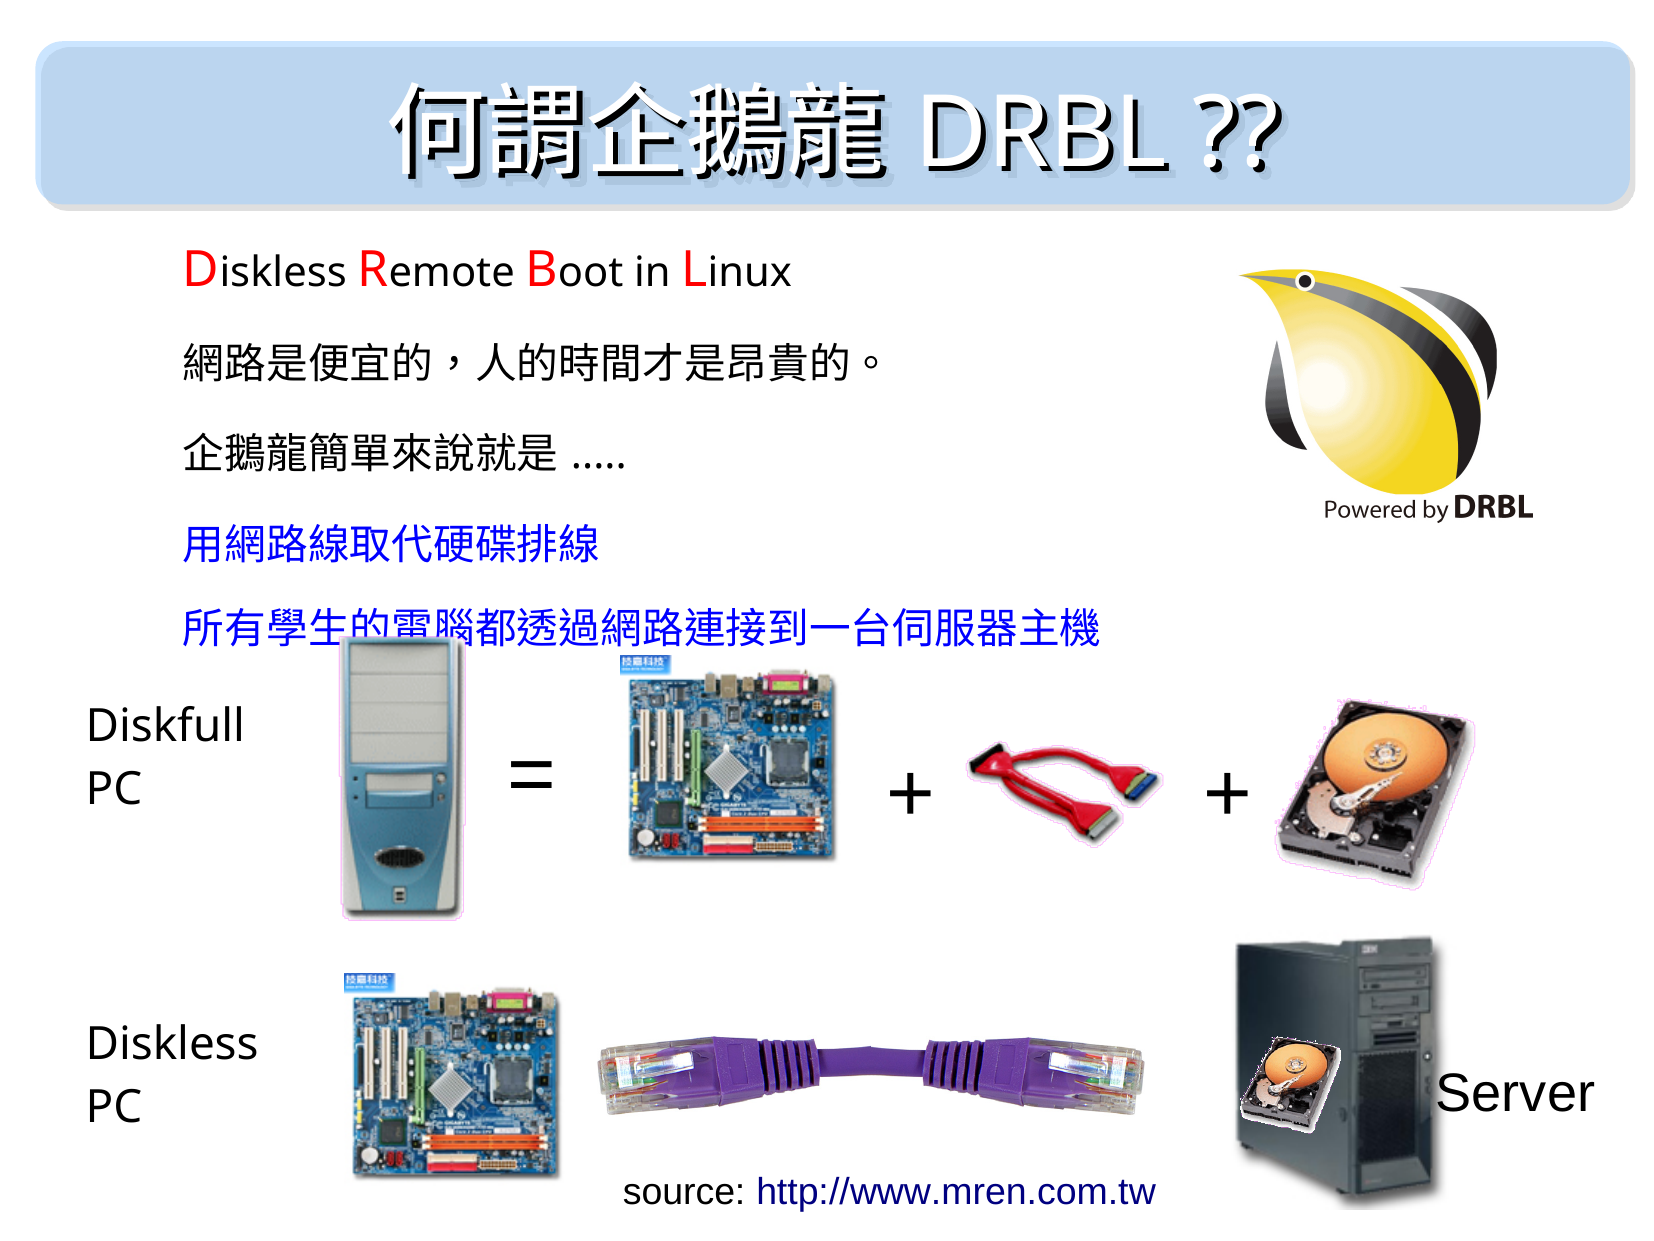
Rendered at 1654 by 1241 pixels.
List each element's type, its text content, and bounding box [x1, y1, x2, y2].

picture [1189, 916, 1484, 1210]
text_box Diskfull PC [70, 685, 294, 845]
picture [956, 681, 1178, 902]
picture [1224, 253, 1548, 532]
list Diskless Remote Boot in Linux 網路是便宜的，人的時間才是昂貴的。 企鵝龍簡單來說就是..... 用網路線取代硬碟排線 所有學生的電腦都透過網路連接到一台伺服器主機 [183, 232, 1565, 697]
text_box + [871, 738, 983, 886]
text_box + [1188, 738, 1301, 886]
text_box 何謂企鵝龍DRBL ?? [35, 41, 1630, 205]
text_box source: http://www.mren.com.tw [608, 1163, 1334, 1241]
picture [592, 971, 1150, 1173]
picture [1262, 681, 1484, 902]
text_box = [492, 719, 605, 867]
picture [620, 655, 842, 876]
picture [260, 625, 538, 929]
text_box Server [1420, 1055, 1654, 1158]
picture [344, 973, 566, 1194]
text_box Diskless PC [70, 1003, 314, 1163]
